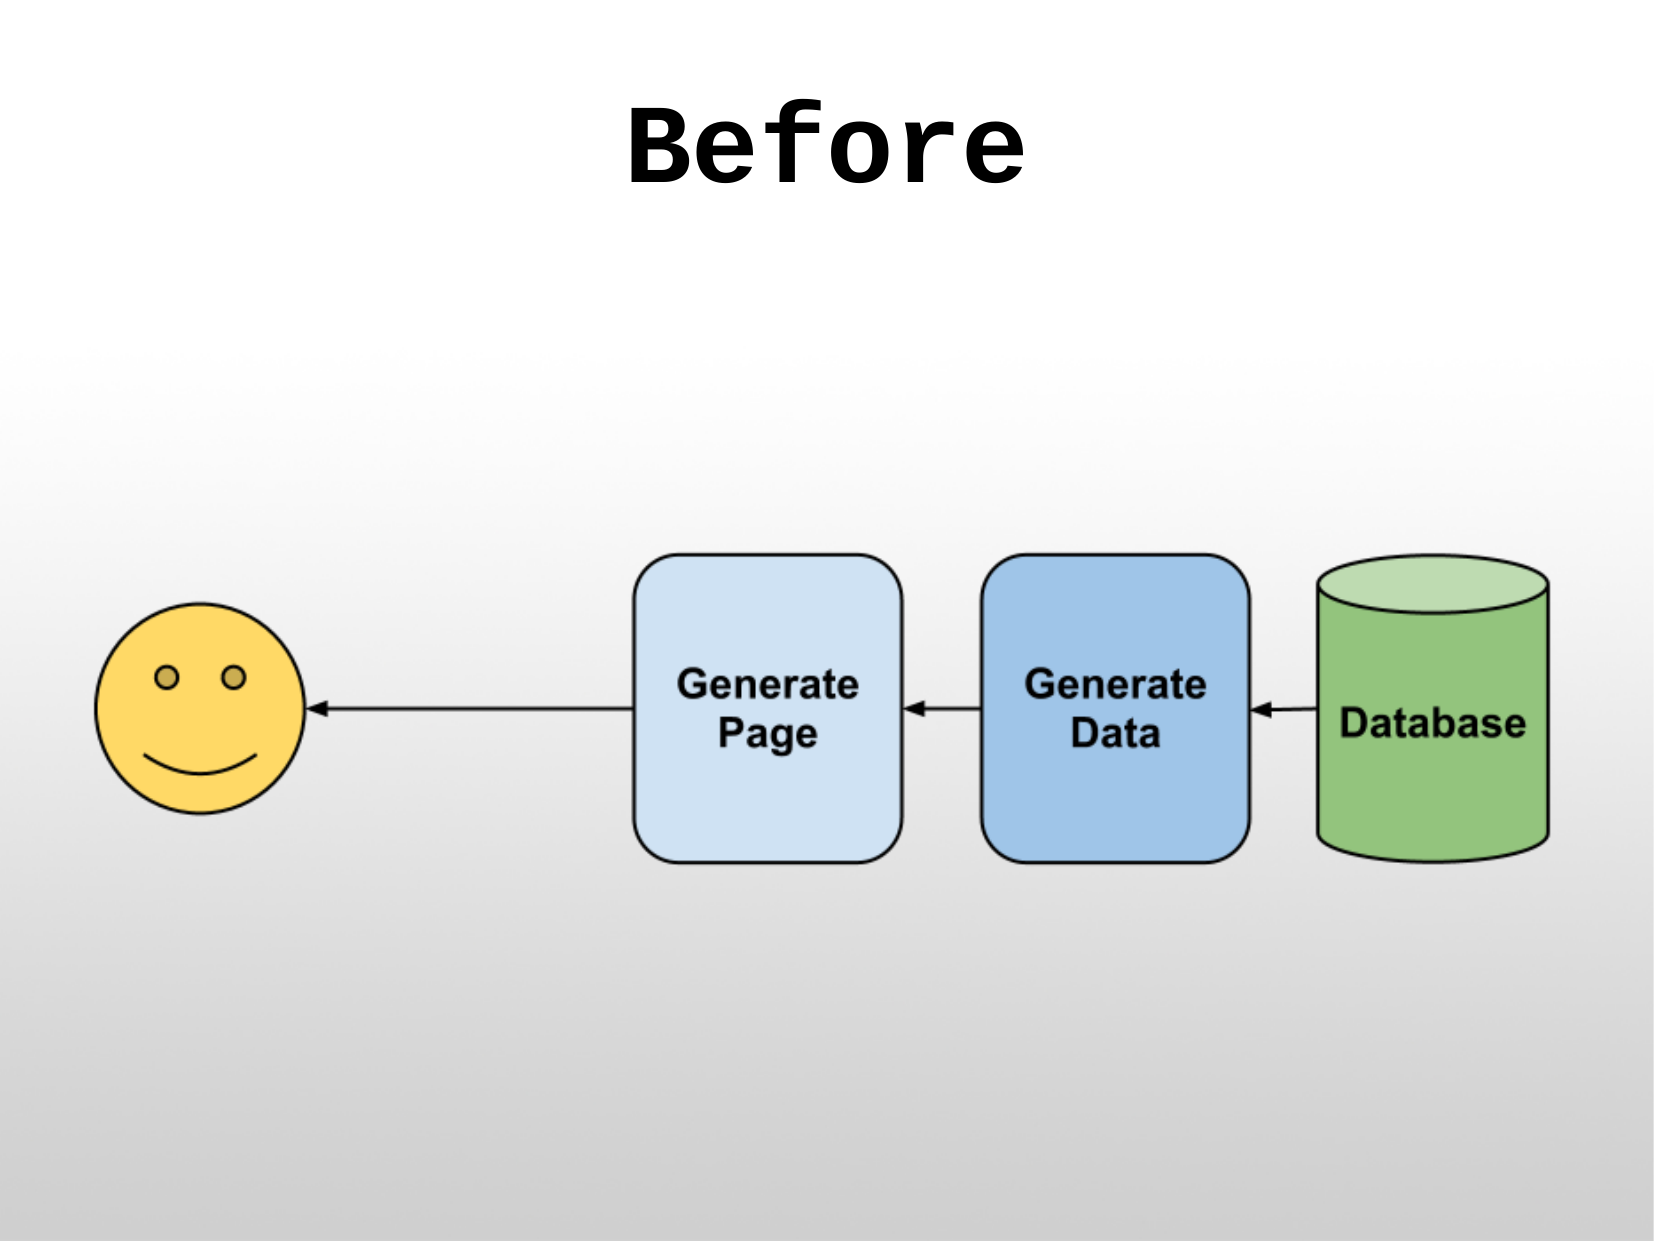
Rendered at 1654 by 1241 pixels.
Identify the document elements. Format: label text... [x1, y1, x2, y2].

picture [0, 0, 1654, 1241]
title Before [82, 49, 1571, 257]
